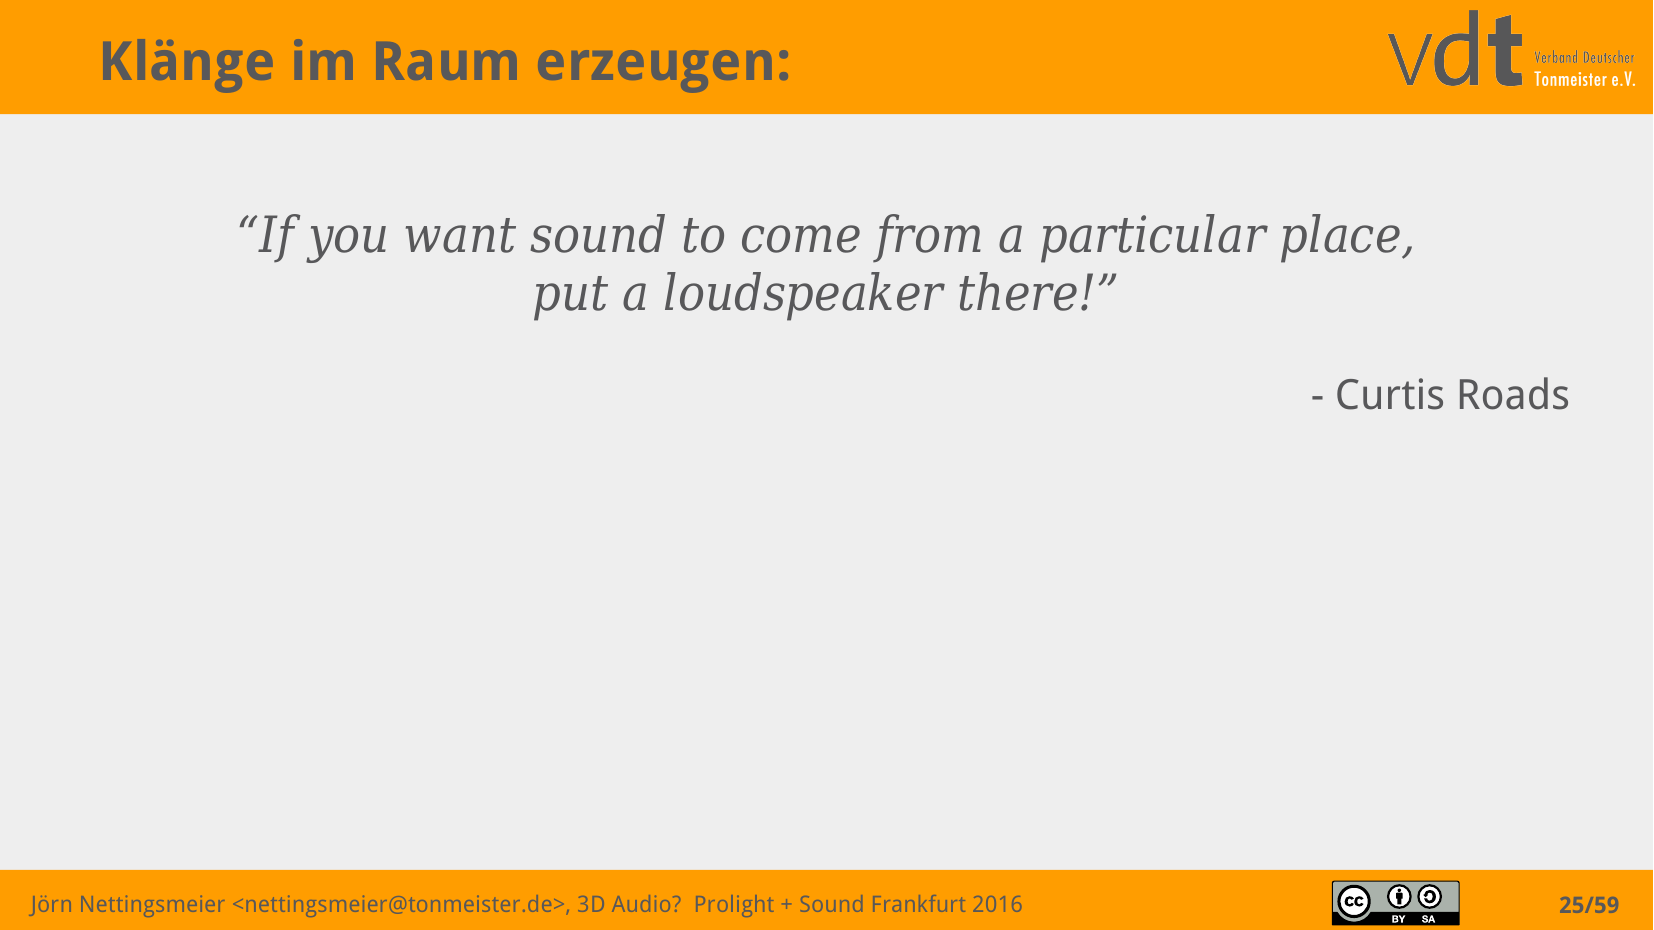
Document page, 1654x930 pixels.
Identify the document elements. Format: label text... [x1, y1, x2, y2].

picture [1377, 0, 1646, 104]
title Klänge im Raum erzeugen: [98, 4, 1216, 119]
text_box “If you want sound to come from a particular place, put a loudspeaker there!” - Curtis Roads [82, 159, 1571, 534]
